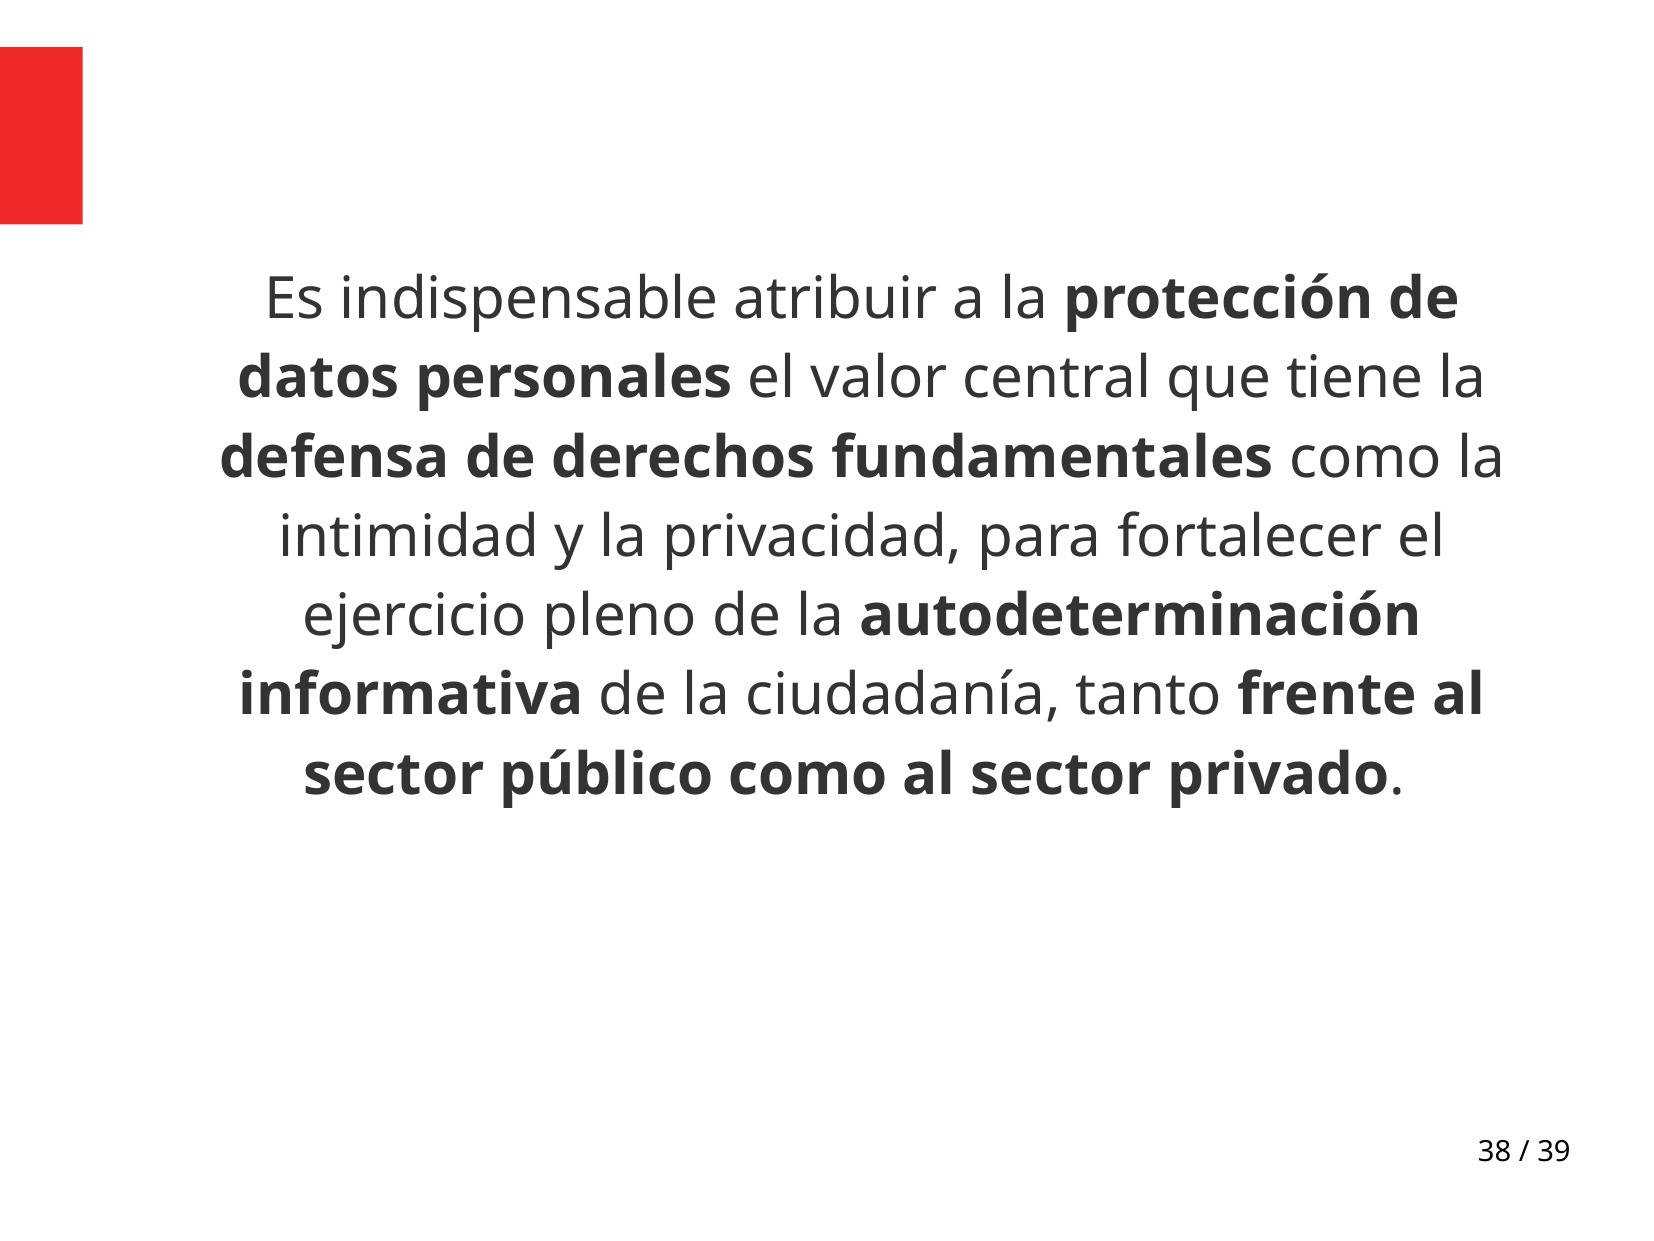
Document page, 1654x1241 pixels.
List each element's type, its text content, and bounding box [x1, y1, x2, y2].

list Es indispensable atribuir a la protección de datos personales el valor central que tiene la defensa de derechos fundamentales como la intimidad y la privacidad, para fortalecer el ejercicio pleno de la autodeterminación informativa de la ciudadanía, tanto frente al sector público como al sector privado. [118, 256, 1536, 976]
